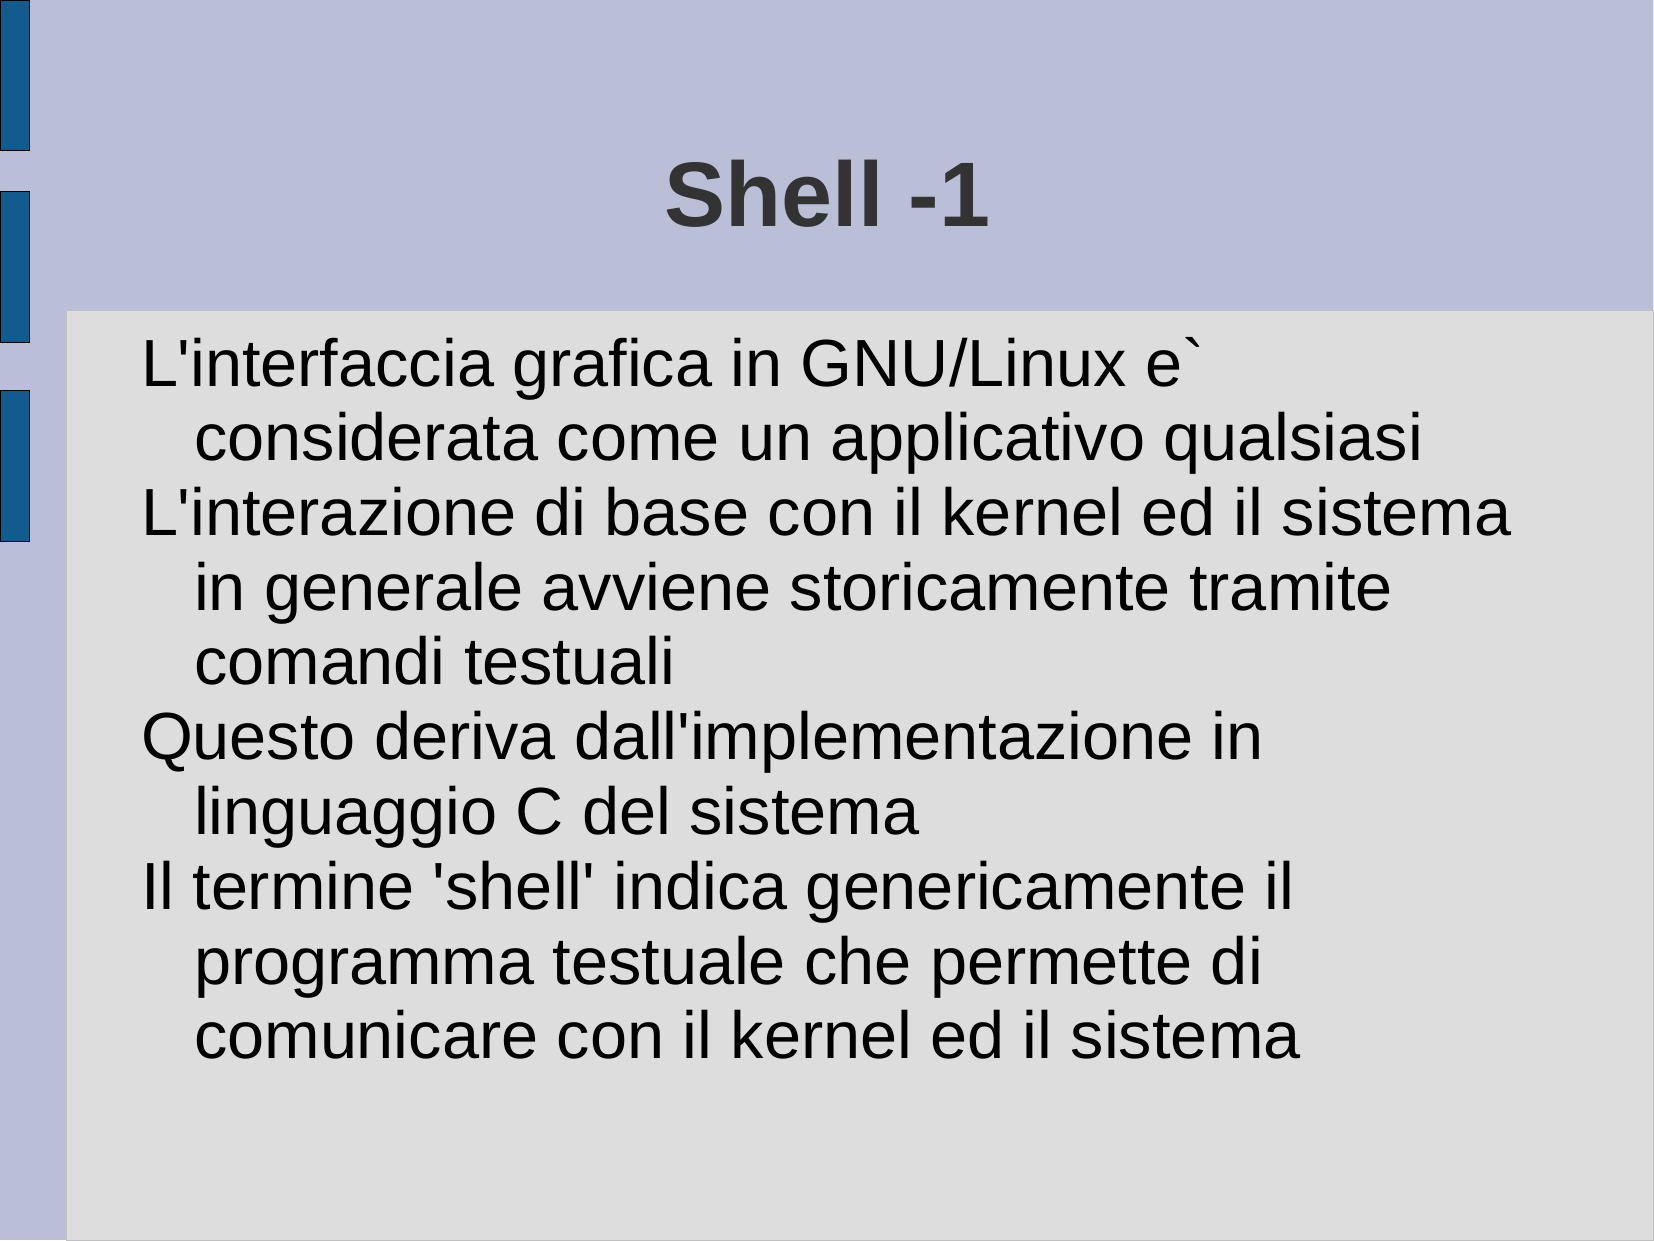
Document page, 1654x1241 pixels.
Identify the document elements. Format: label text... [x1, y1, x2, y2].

title Shell -1 [121, 91, 1534, 299]
list L'interfaccia grafica in GNU/Linux e` considerata come un applicativo qualsiasi L'interazione di base con il kernel ed il sistema in generale avviene storicamente tramite comandi testuali Questo deriva dall'implementazione in linguaggio C del sistema Il termine 'shell' indica genericamente il programma testuale che permette di comunicare con il kernel ed il sistema [123, 325, 1536, 1182]
